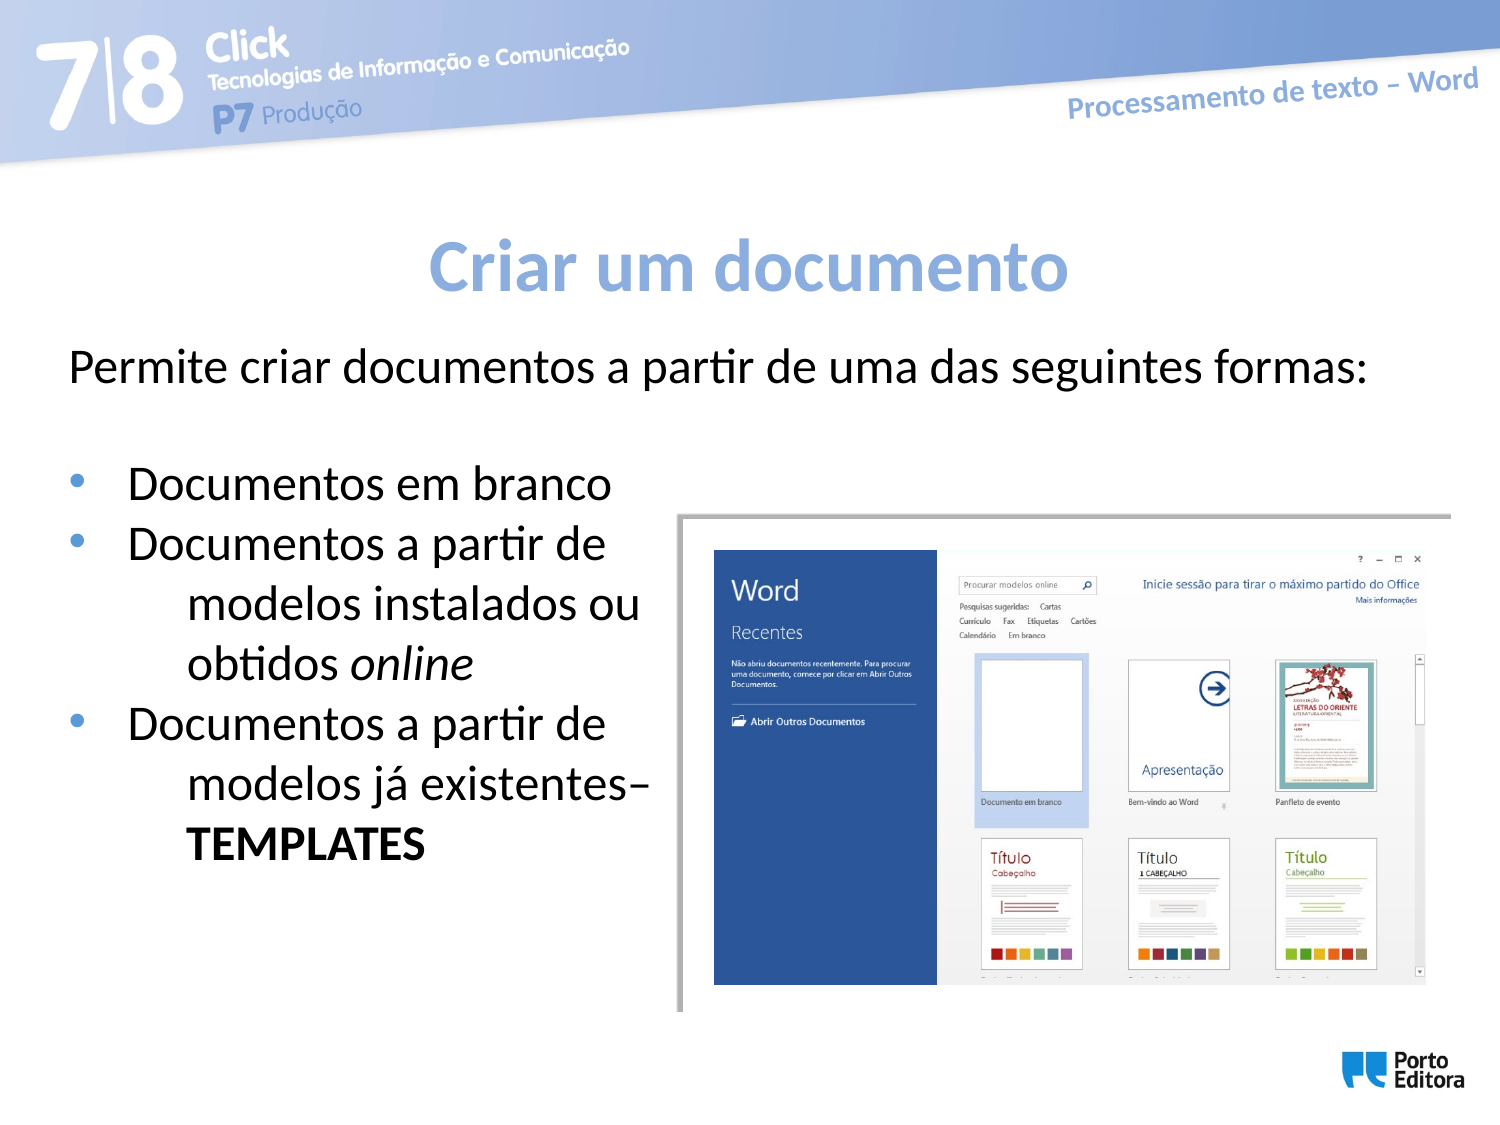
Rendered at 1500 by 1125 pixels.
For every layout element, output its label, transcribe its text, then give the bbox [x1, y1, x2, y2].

picture [0, 0, 1500, 1125]
text_box Processamento de texto – Word [1050, 51, 1500, 186]
text_box Criar um documento [298, 218, 1202, 316]
text_box Documentos em branco Documentos a partir de modelos instalados ou obtidos online Documentos a partir de modelos já existentes–TEMPLATES [53, 412, 689, 883]
text_box Permite criar documentos a partir de uma das seguintes formas: [53, 326, 1479, 403]
